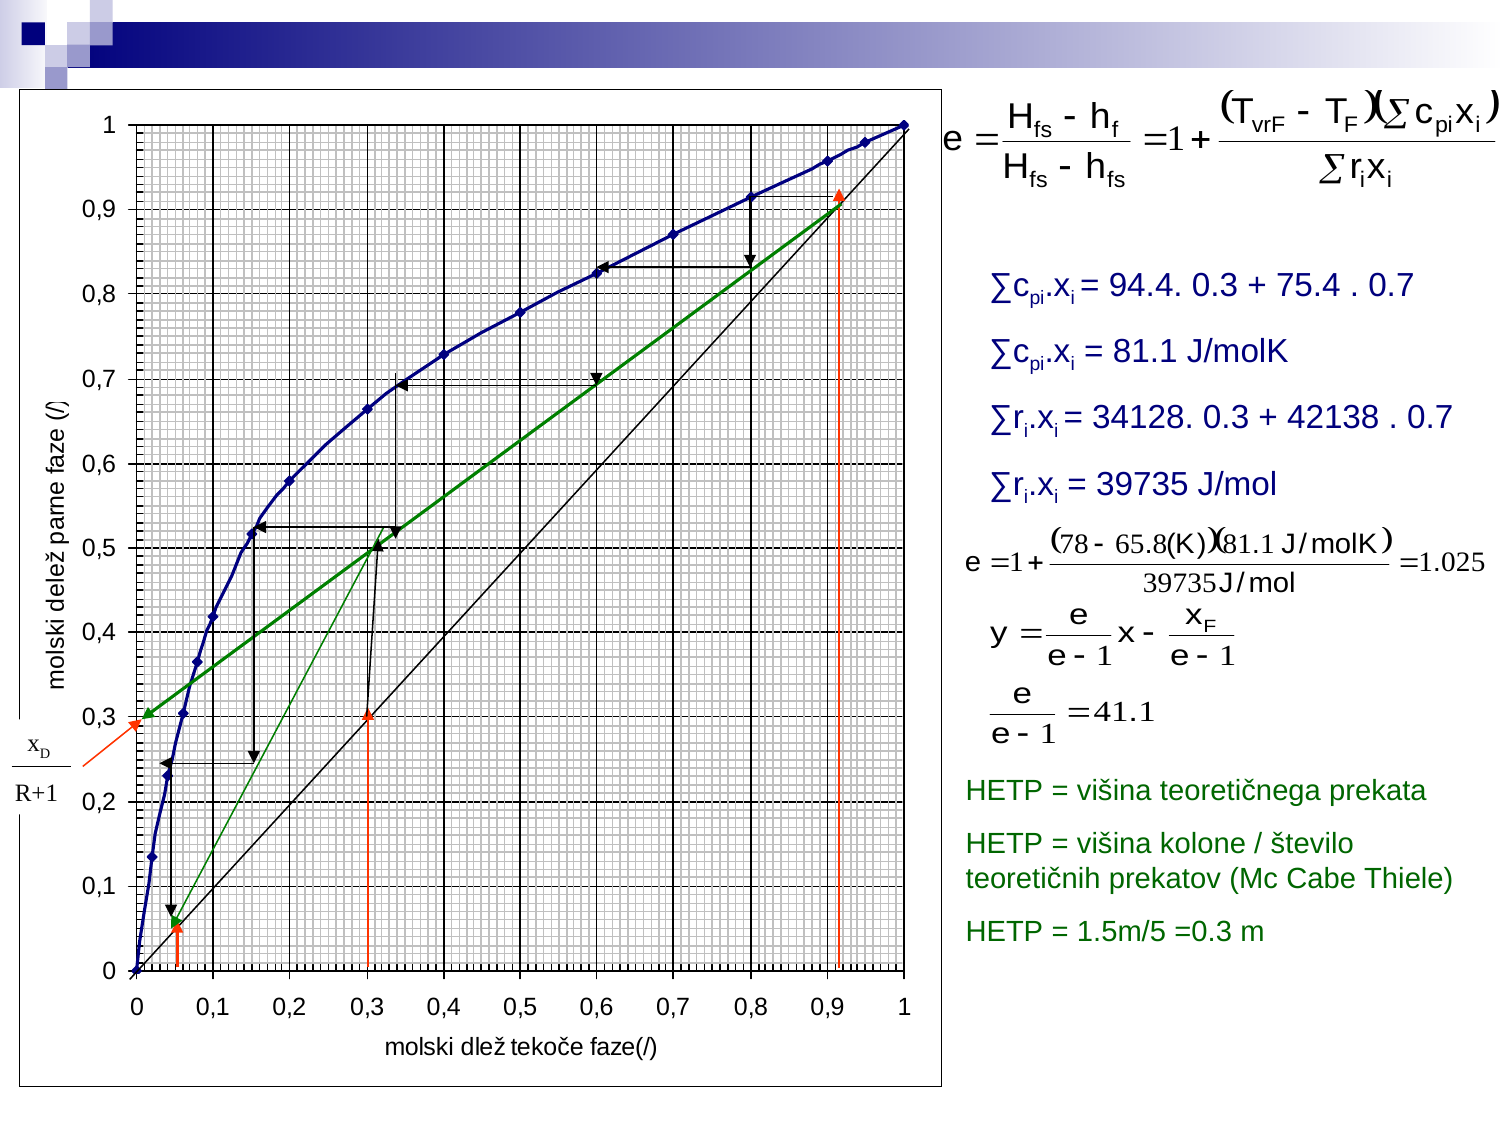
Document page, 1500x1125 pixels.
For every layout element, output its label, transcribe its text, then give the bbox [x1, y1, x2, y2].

text_box HETP = višina teoretičnega prekata HETP = višina kolone / število teoretičnih prekatov (Mc Cabe Thiele) HETP = 1.5m/5 =0.3 m [950, 763, 1471, 955]
text_box ∑cpi.xi = 94.4. 0.3 + 75.4 . 0.7 ∑cpi.xi = 81.1 J/molK ∑ri.xi = 34128. 0.3 + 42138 . 0.7 ∑ri.xi = 39735 J/mol [974, 255, 1500, 515]
chart [962, 527, 1489, 749]
chart [938, 90, 1500, 194]
picture [11, 81, 951, 1094]
text_box xD R+1 [0, 719, 80, 815]
